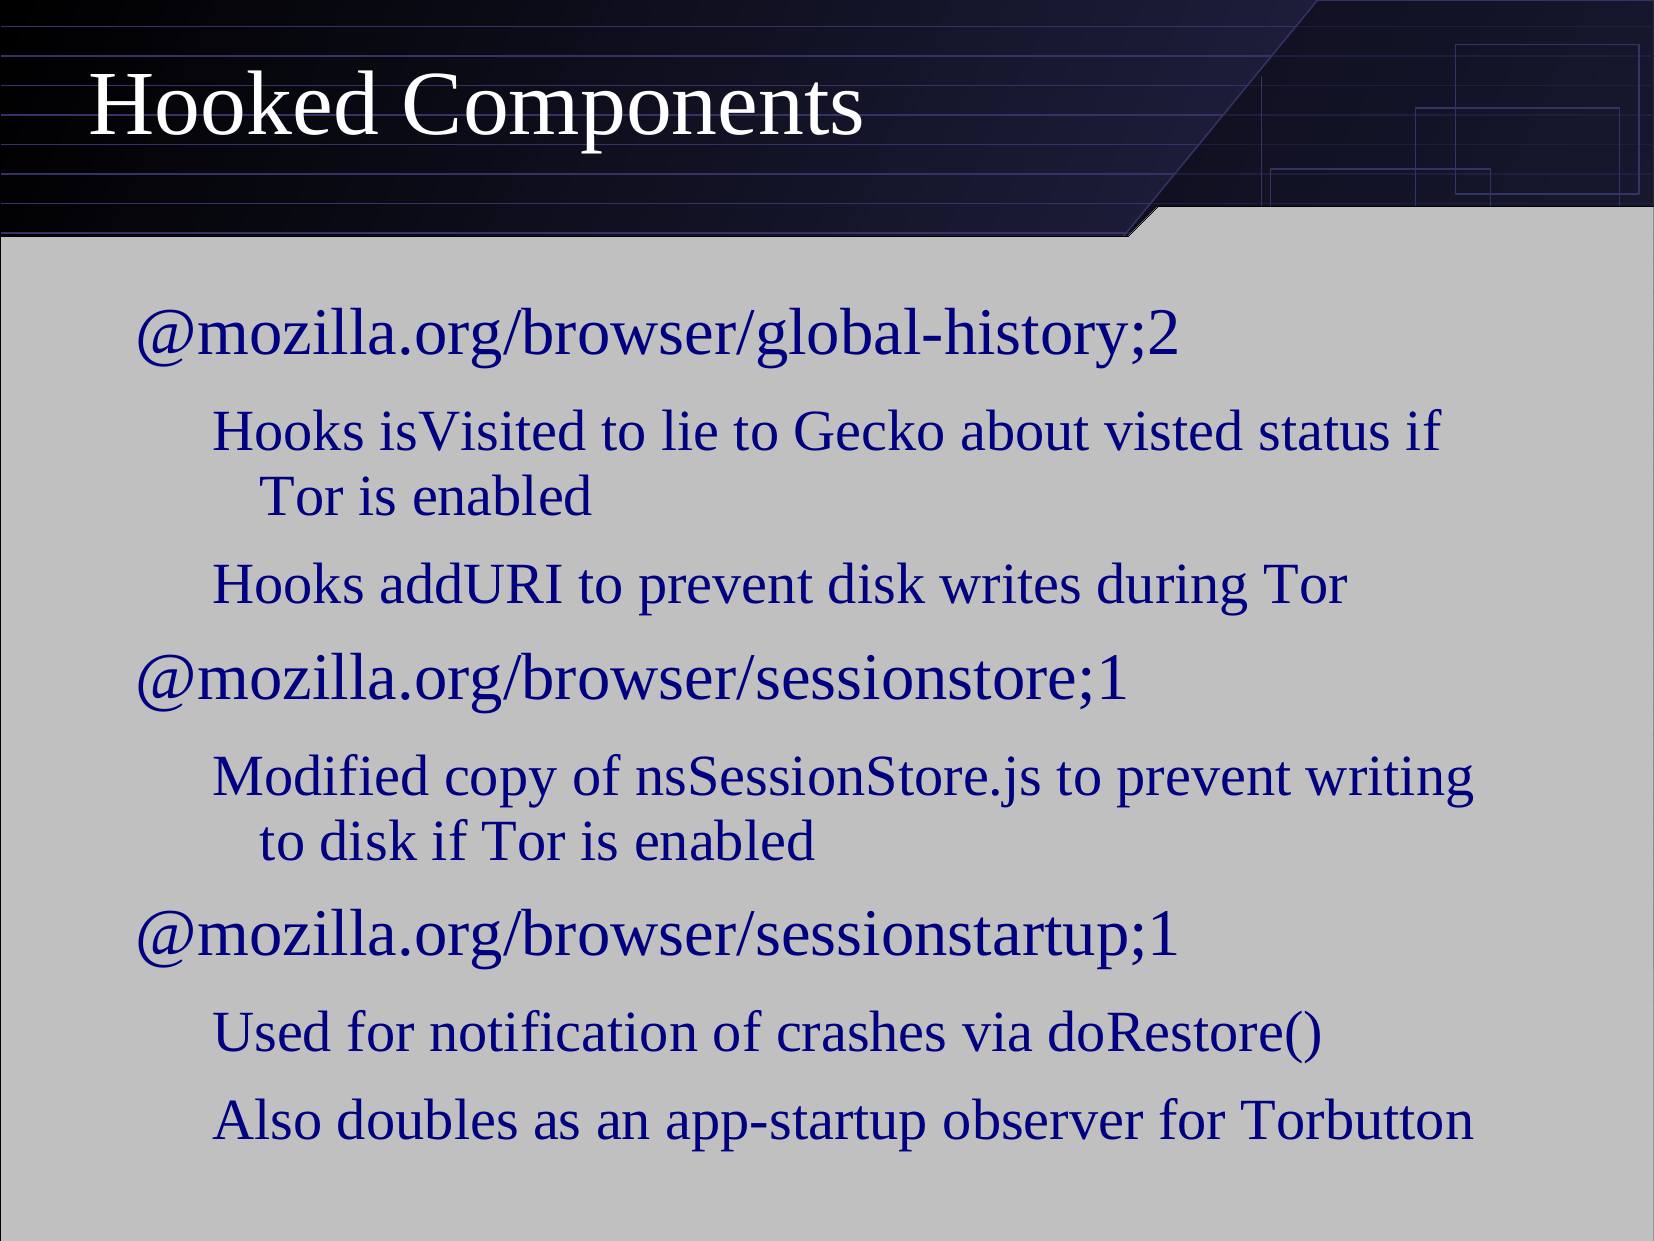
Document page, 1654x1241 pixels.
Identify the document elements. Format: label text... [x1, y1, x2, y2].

title Hooked Components [88, 0, 1501, 208]
list @mozilla.org/browser/global-history;2 Hooks isVisited to lie to Gecko about visted status if Tor is enabled Hooks addURI to prevent disk writes during Tor @mozilla.org/browser/sessionstore;1 Modified copy of nsSessionStore.js to prevent writing to disk if Tor is enabled @mozilla.org/browser/sessionstartup;1 Used for notification of crashes via doRestore() Also doubles as an app-startup observer for Torbutton [118, 295, 1531, 1153]
